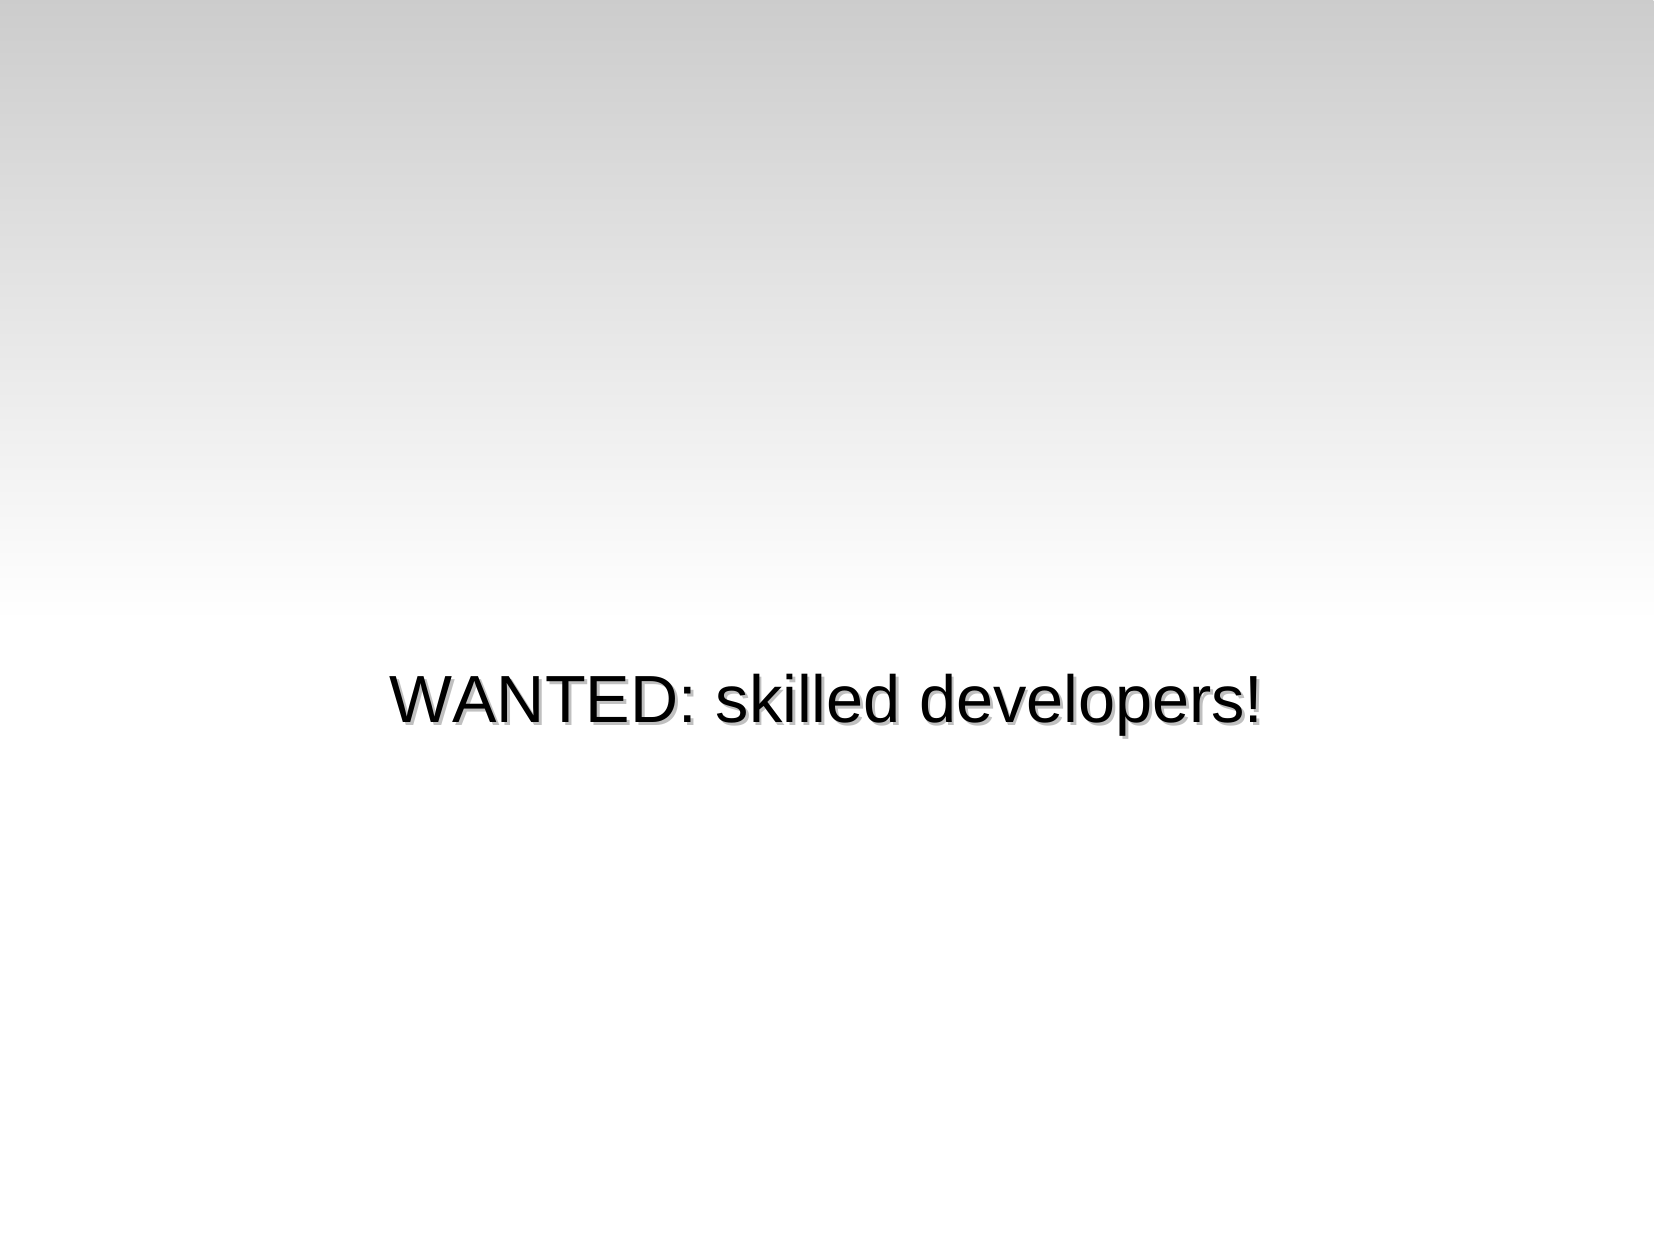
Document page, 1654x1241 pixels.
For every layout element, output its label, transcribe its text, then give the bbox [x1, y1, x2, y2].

subtitle WANTED: skilled developers! [82, 290, 1571, 1109]
